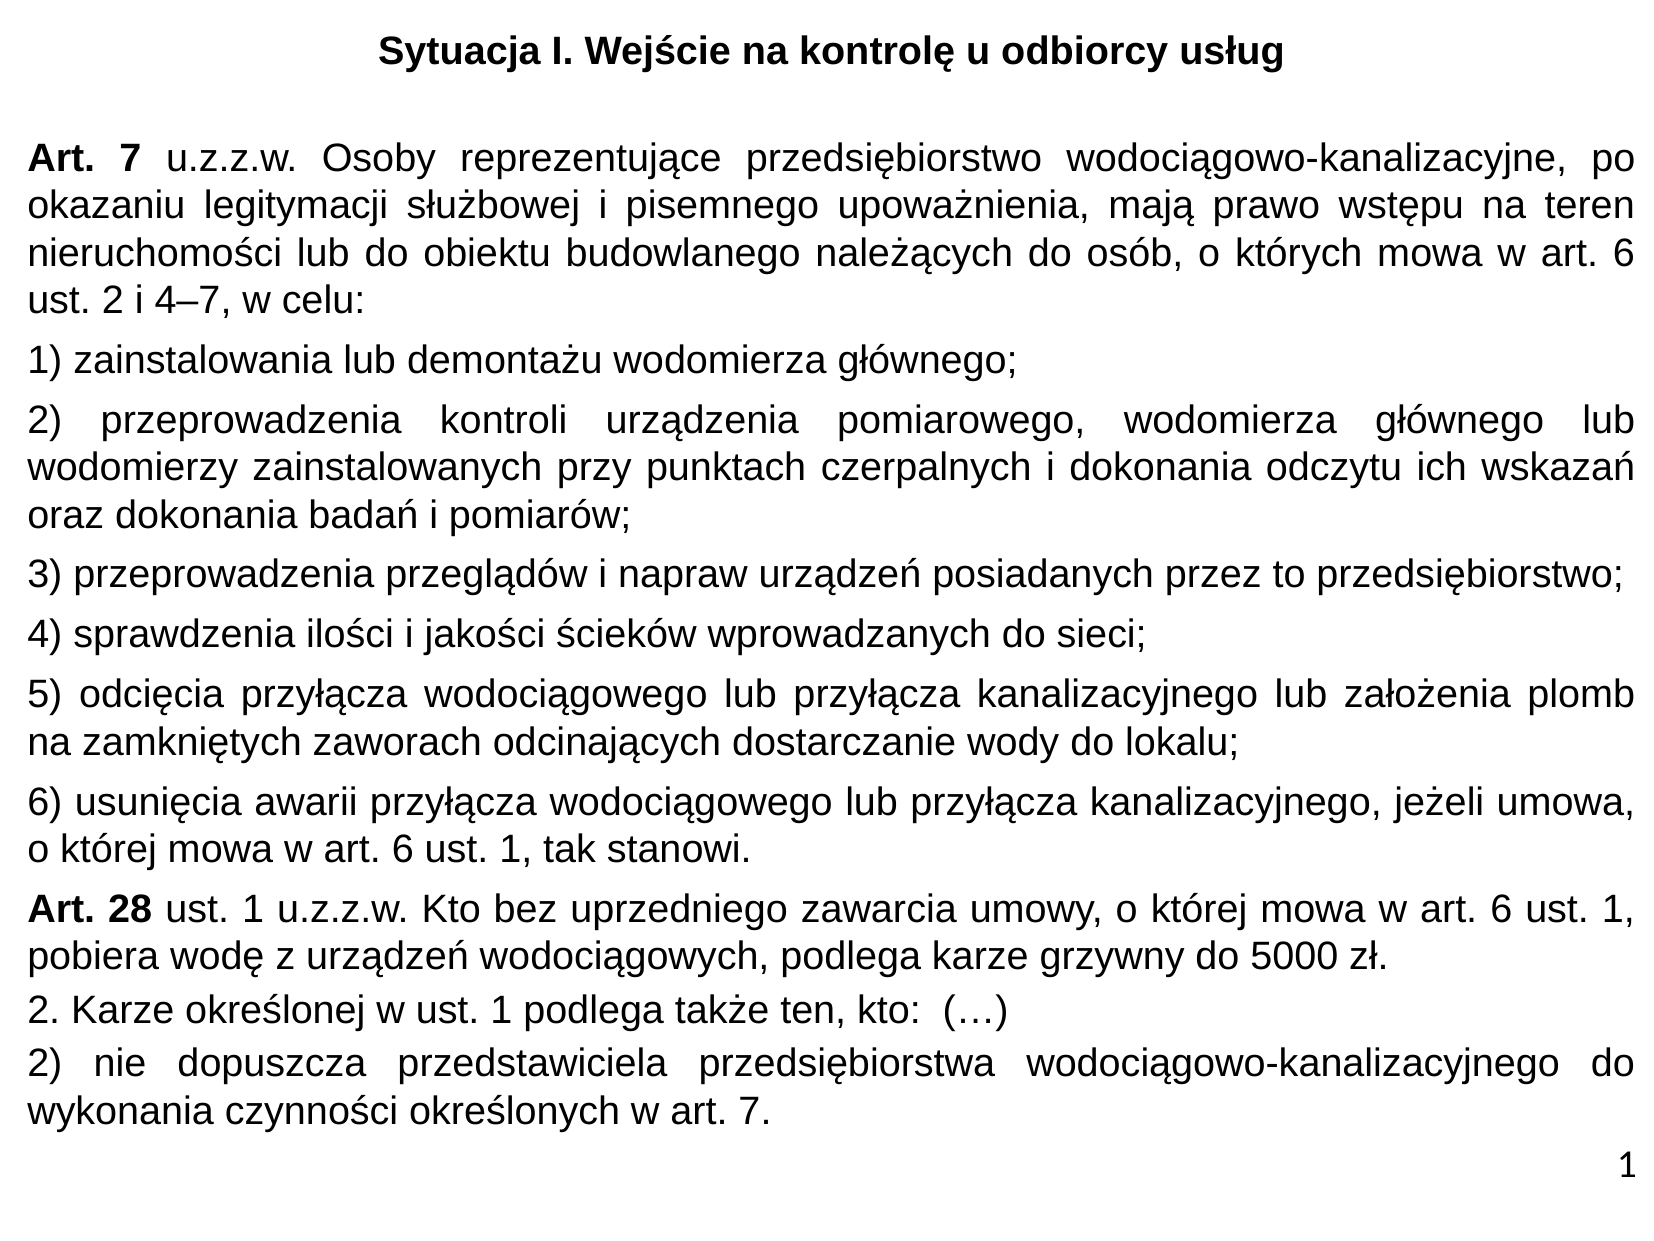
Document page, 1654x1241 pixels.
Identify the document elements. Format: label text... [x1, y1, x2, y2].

list Sytuacja I. Wejście na kontrolę u odbiorcy usług Art. 7 u.z.z.w. Osoby reprezentujące przedsiębiorstwo wodociągowo-kanalizacyjne, po okazaniu legitymacji służbowej i pisemnego upoważnienia, mają prawo wstępu na teren nieruchomości lub do obiektu budowlanego należących do osób, o których mowa w art. 6 ust. 2 i 4–7, w celu: 1) zainstalowania lub demontażu wodomierza głównego; 2) przeprowadzenia kontroli urządzenia pomiarowego, wodomierza głównego lub wodomierzy zainstalowanych przy punktach czerpalnych i dokonania odczytu ich wskazań oraz dokonania badań i pomiarów; 3) przeprowadzenia przeglądów i napraw urządzeń posiadanych przez to przedsiębiorstwo; 4) sprawdzenia ilości i jakości ścieków wprowadzanych do sieci; 5) odcięcia przyłącza wodociągowego lub przyłącza kanalizacyjnego lub założenia plomb na zamkniętych zaworach odcinających dostarczanie wody do lokalu; 6) usunięcia awarii przyłącza wodociągowego lub przyłącza kanalizacyjnego, jeżeli umowa, o której mowa w art. 6 ust. 1, tak stanowi. Art. 28 ust. 1 u.z.z.w. Kto bez uprzedniego zawarcia umowy, o której mowa w art. 6 ust. 1, pobiera wodę z urządzeń wodociągowych, podlega karze grzywny do 5000 zł. 2. Karze określonej w ust. 1 podlega także ten, kto: (…) 2) nie dopuszcza przedstawiciela przedsiębiorstwa wodociągowo-kanalizacyjnego do wykonania czynności określonych w art. 7. 1 [27, 24, 1637, 1223]
